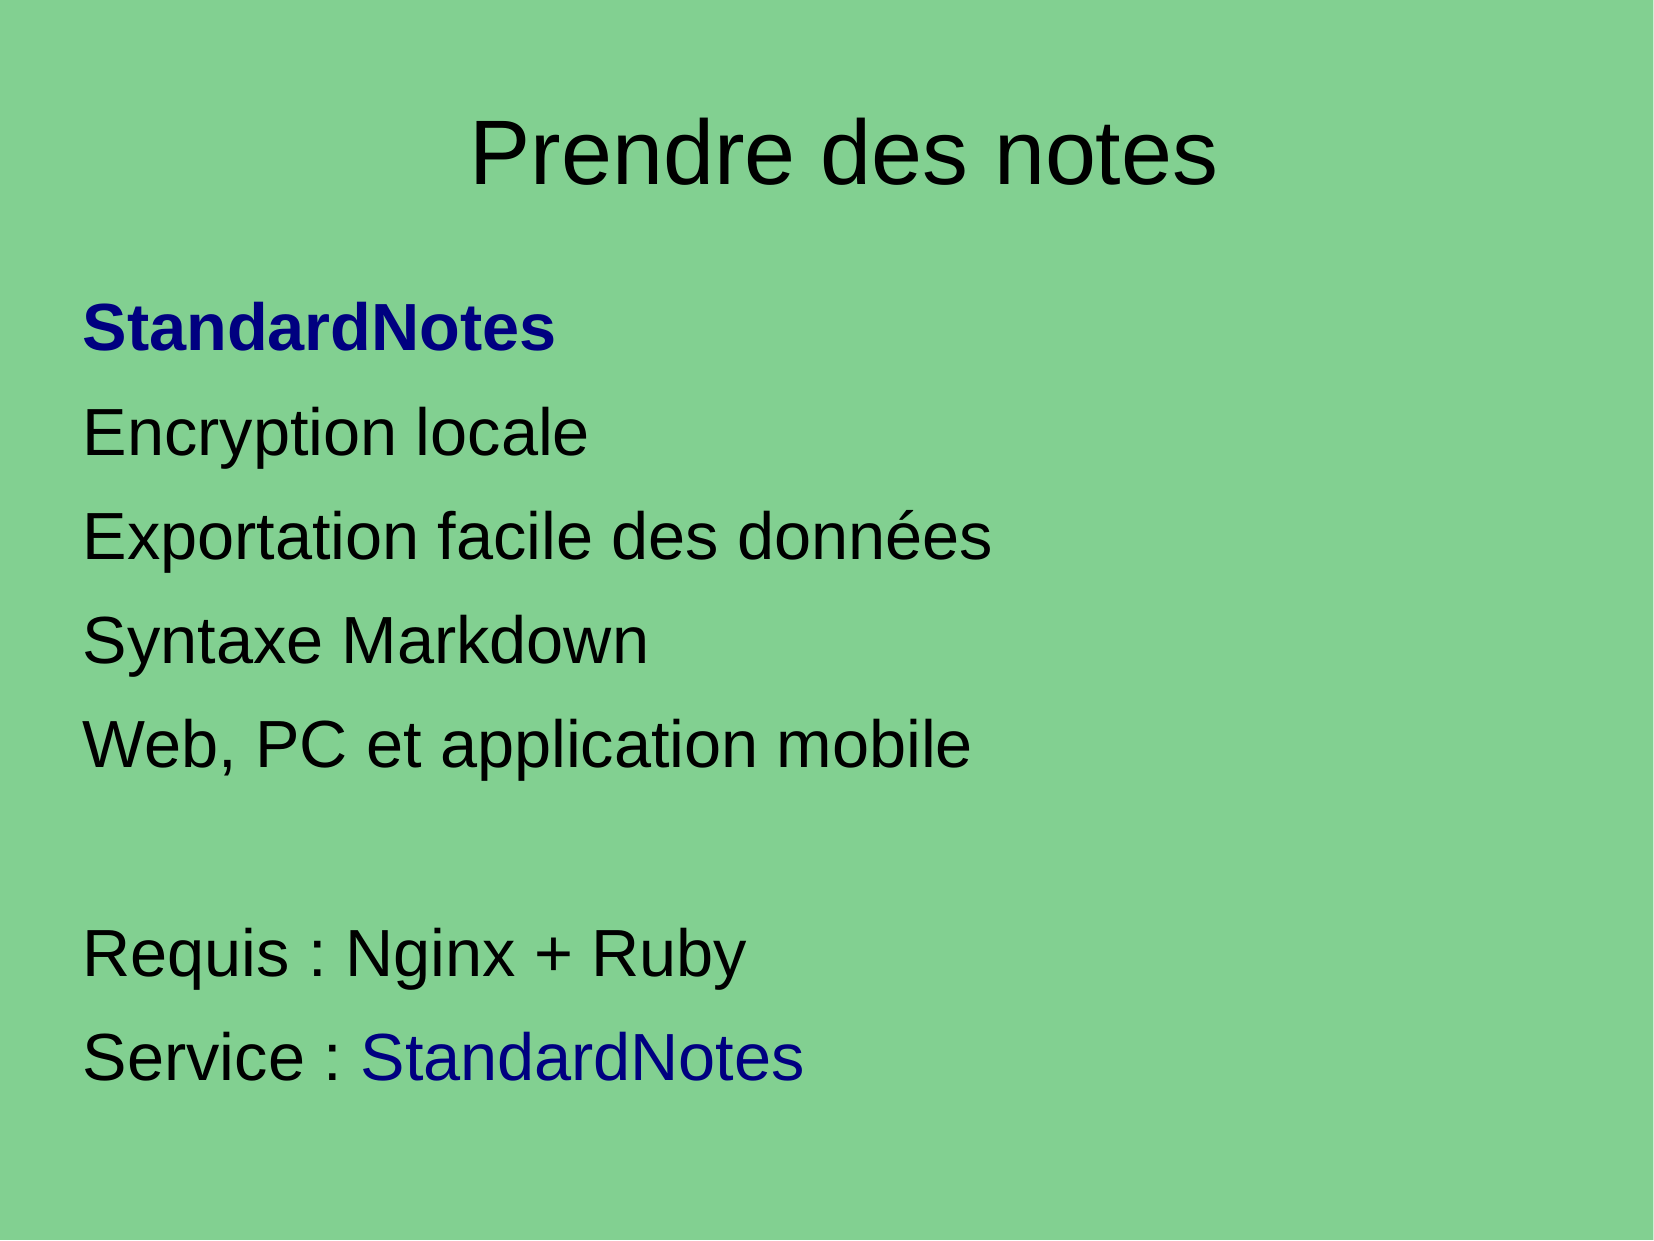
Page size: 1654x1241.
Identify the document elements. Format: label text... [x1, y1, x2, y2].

list StandardNotes Encryption locale Exportation facile des données Syntaxe Markdown Web, PC et application mobile Requis : Nginx + Ruby Service : StandardNotes [82, 290, 1571, 1186]
title Prendre des notes [82, 49, 1571, 257]
